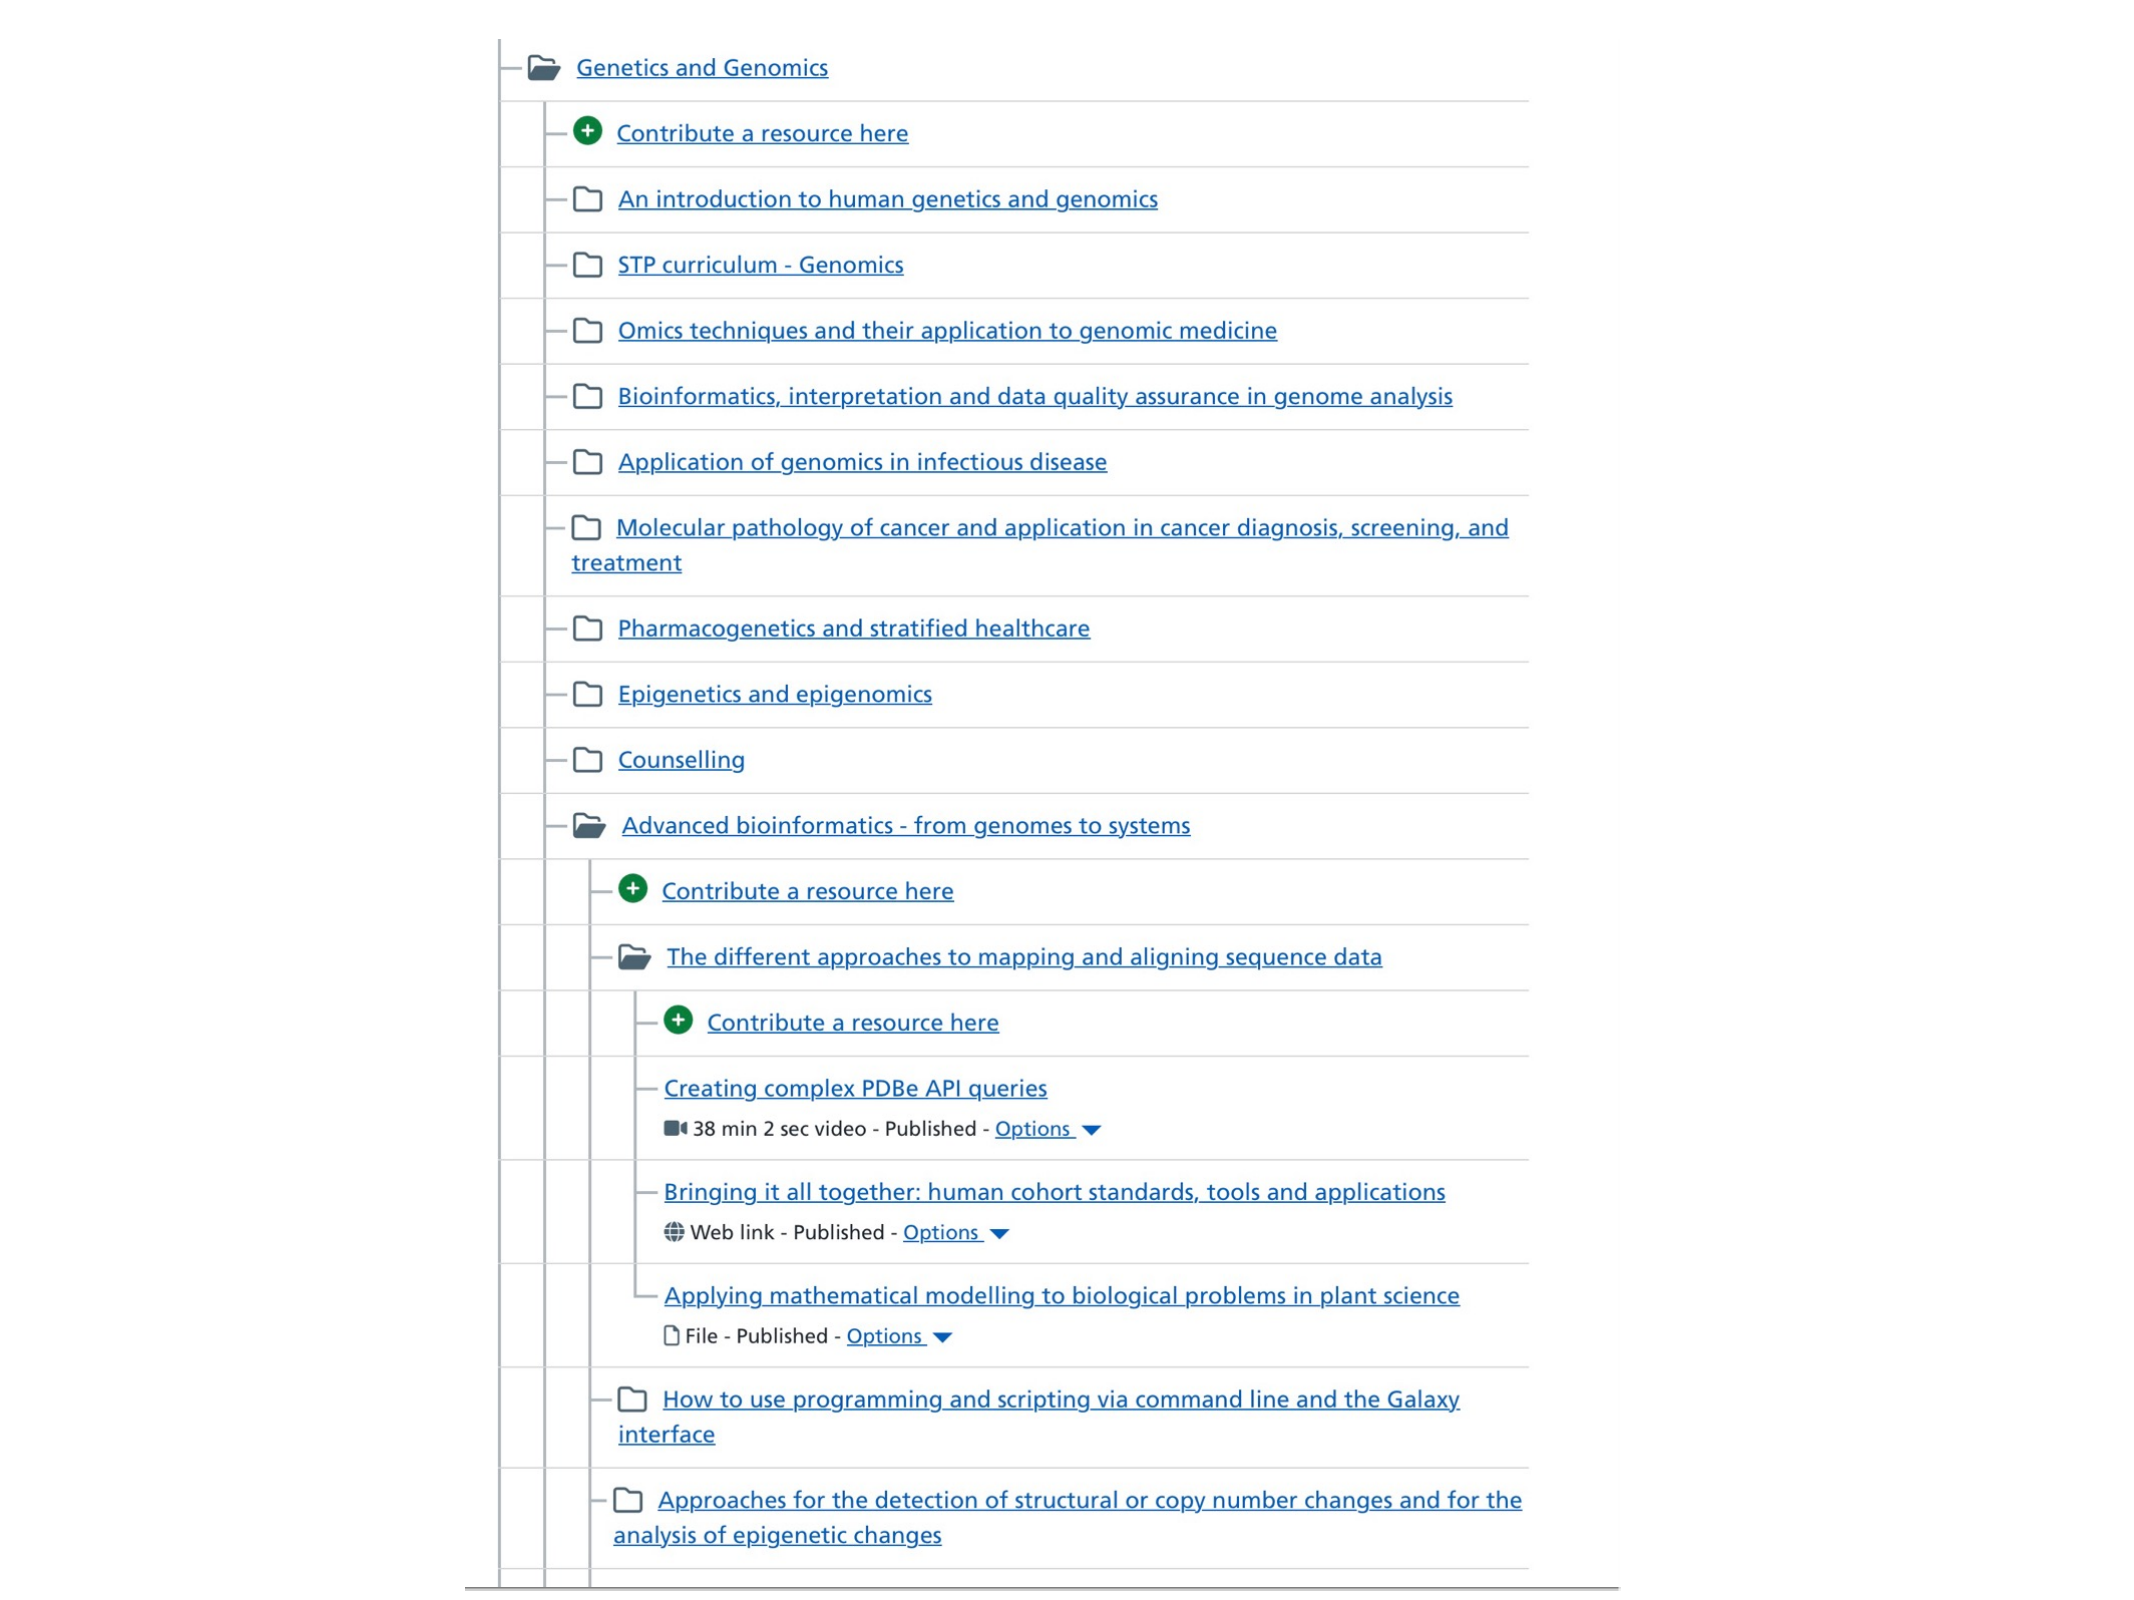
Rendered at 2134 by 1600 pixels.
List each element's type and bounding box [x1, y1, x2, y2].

picture [465, 39, 1621, 1587]
